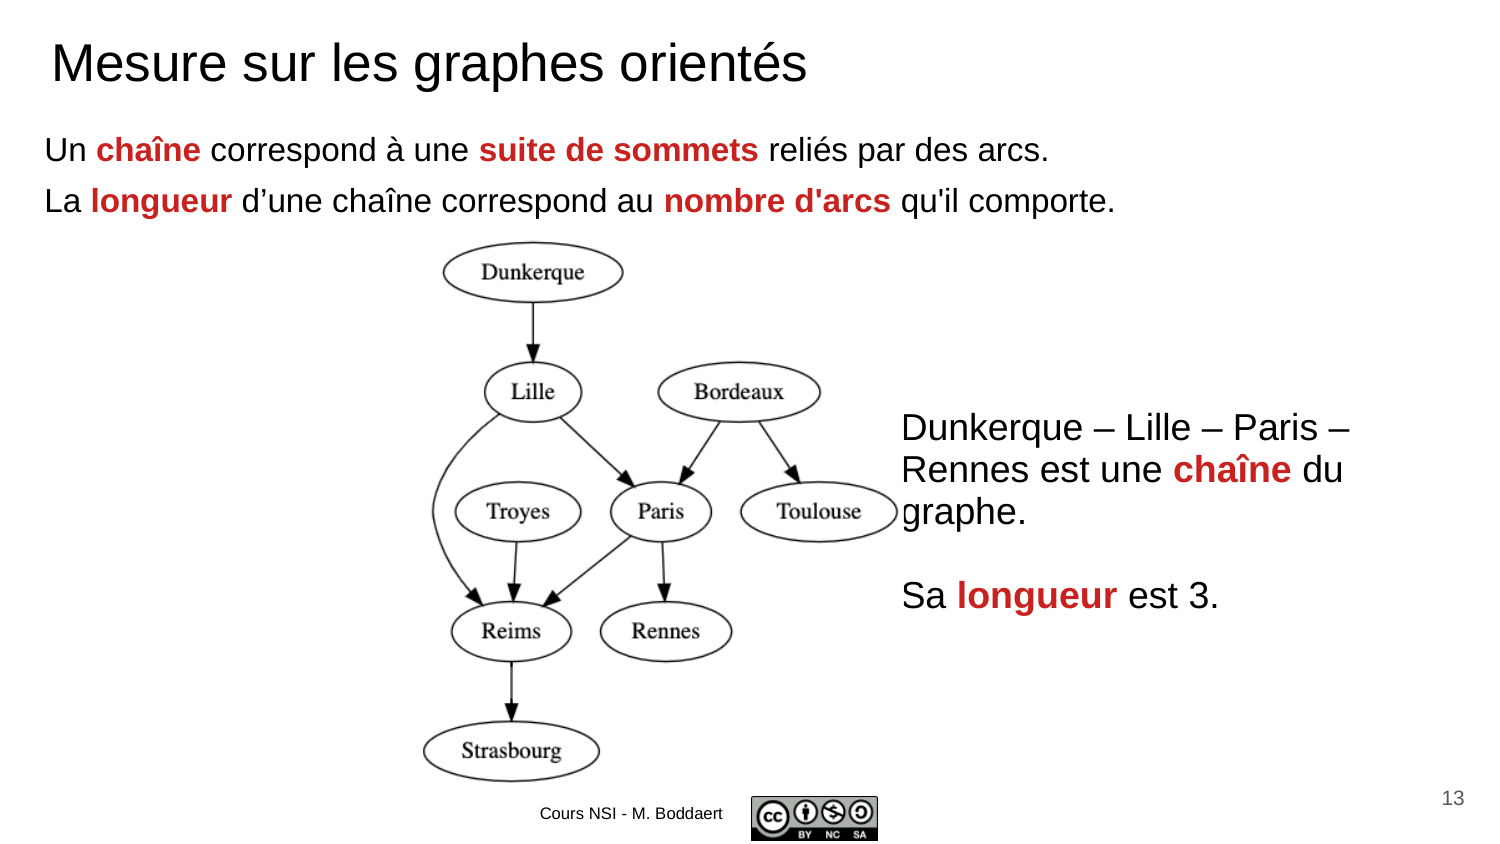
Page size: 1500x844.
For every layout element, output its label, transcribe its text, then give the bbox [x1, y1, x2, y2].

picture [417, 236, 904, 788]
text_box Dunkerque – Lille – Paris – Rennes est une chaîne du graphe. Sa longueur est 3. [904, 399, 1477, 589]
slide_number <numéro> [1389, 764, 1480, 830]
picture [751, 796, 878, 841]
text_box Un chaîne correspond à une suite de sommets reliés par des arcs. La longueur d’une chaîne correspond au nombre d'arcs qu'il comporte. [29, 120, 1477, 237]
title Mesure sur les graphes orientés [51, 13, 1449, 108]
